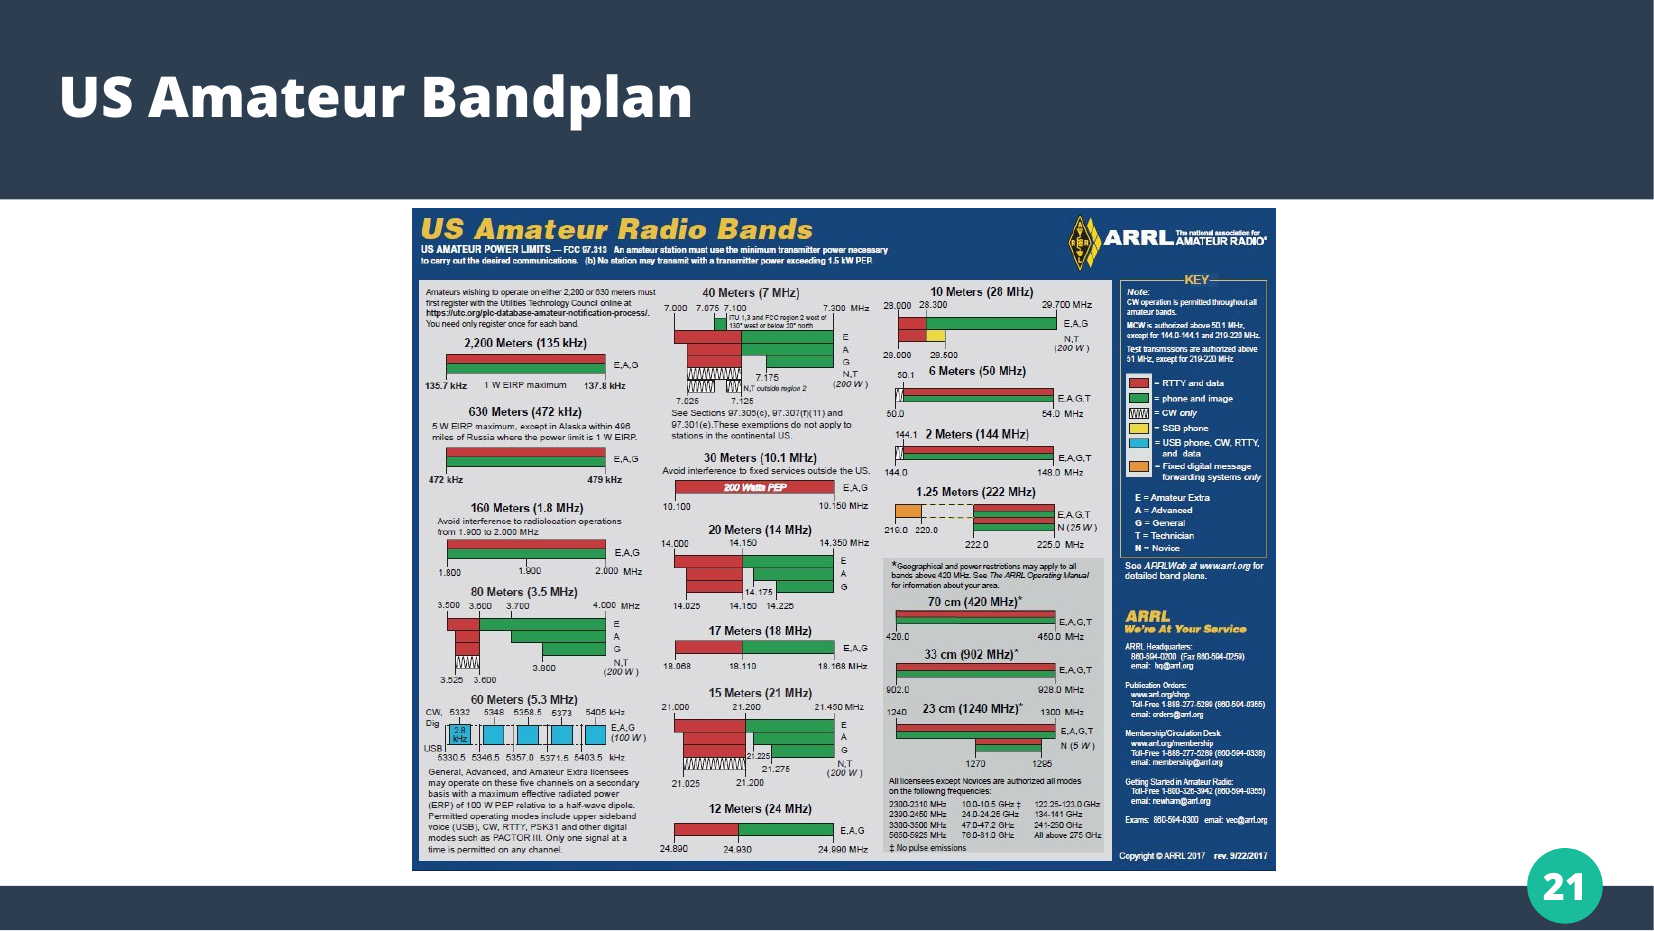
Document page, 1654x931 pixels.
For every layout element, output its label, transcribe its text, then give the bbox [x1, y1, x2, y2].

title US Amateur Bandplan [59, 37, 1595, 155]
picture [412, 208, 1276, 871]
